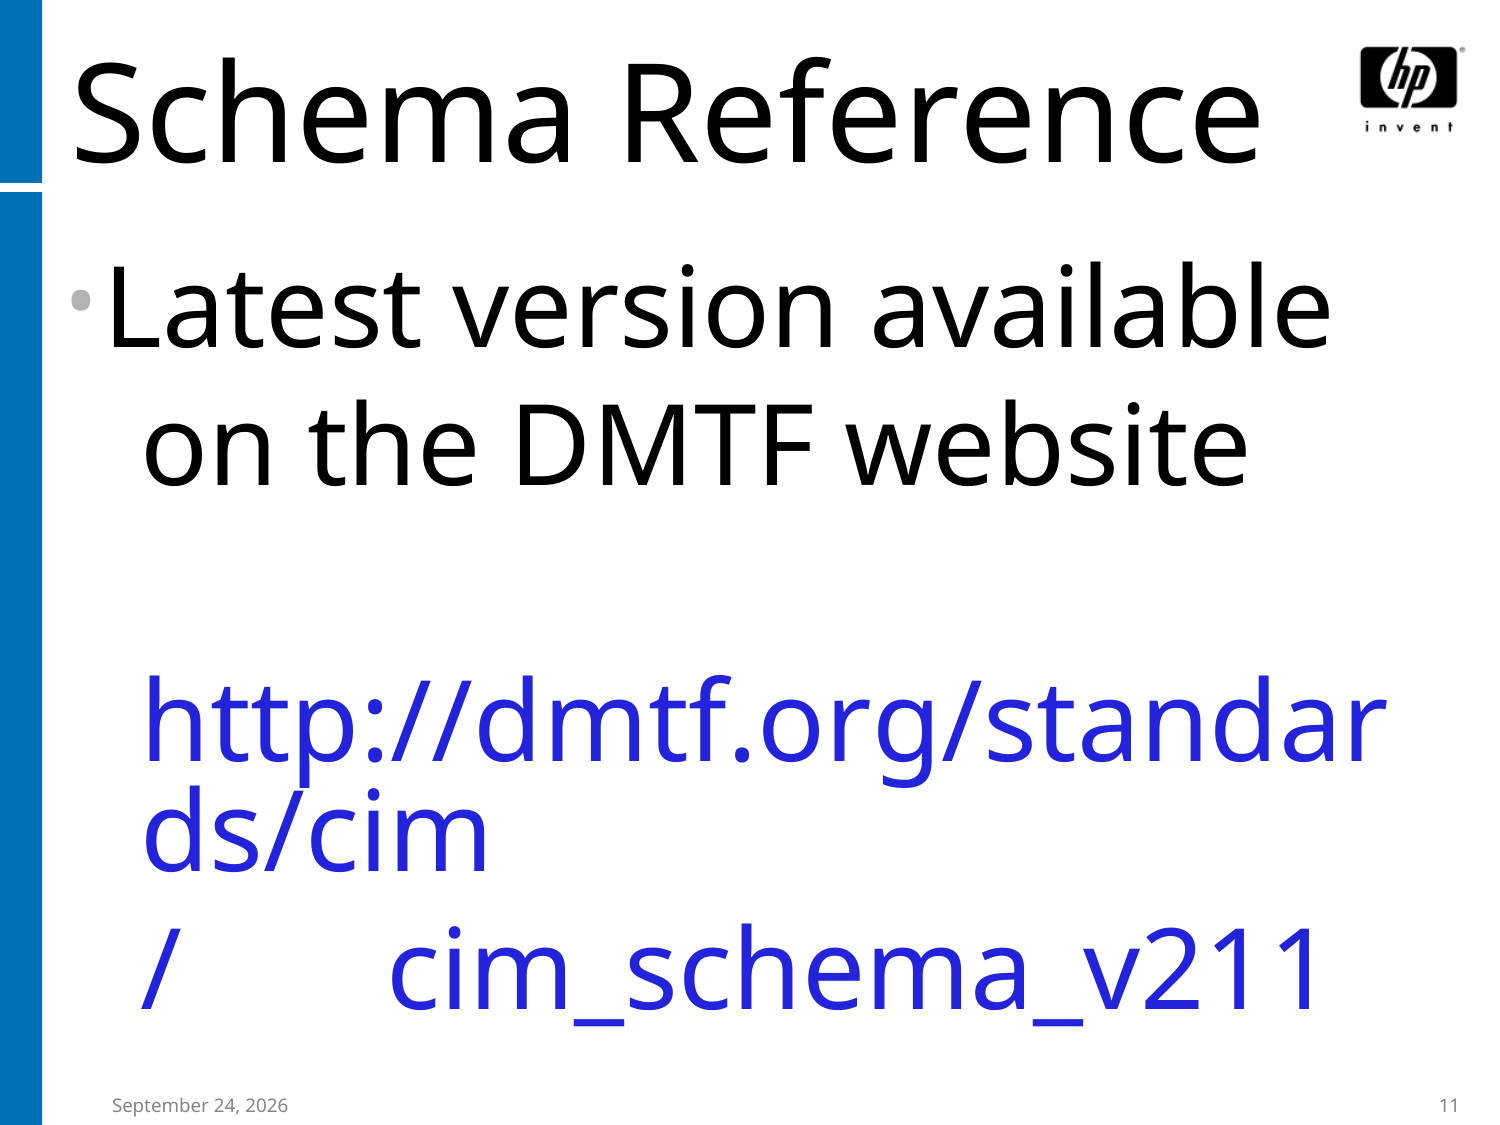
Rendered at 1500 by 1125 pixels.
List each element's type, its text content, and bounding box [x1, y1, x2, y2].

list Latest version available on the DMTF website http://dmtf.org/standards/cim/ cim_schema_v211 [65, 237, 1423, 1063]
picture [1350, 37, 1472, 141]
title Schema Reference [70, 26, 1322, 199]
